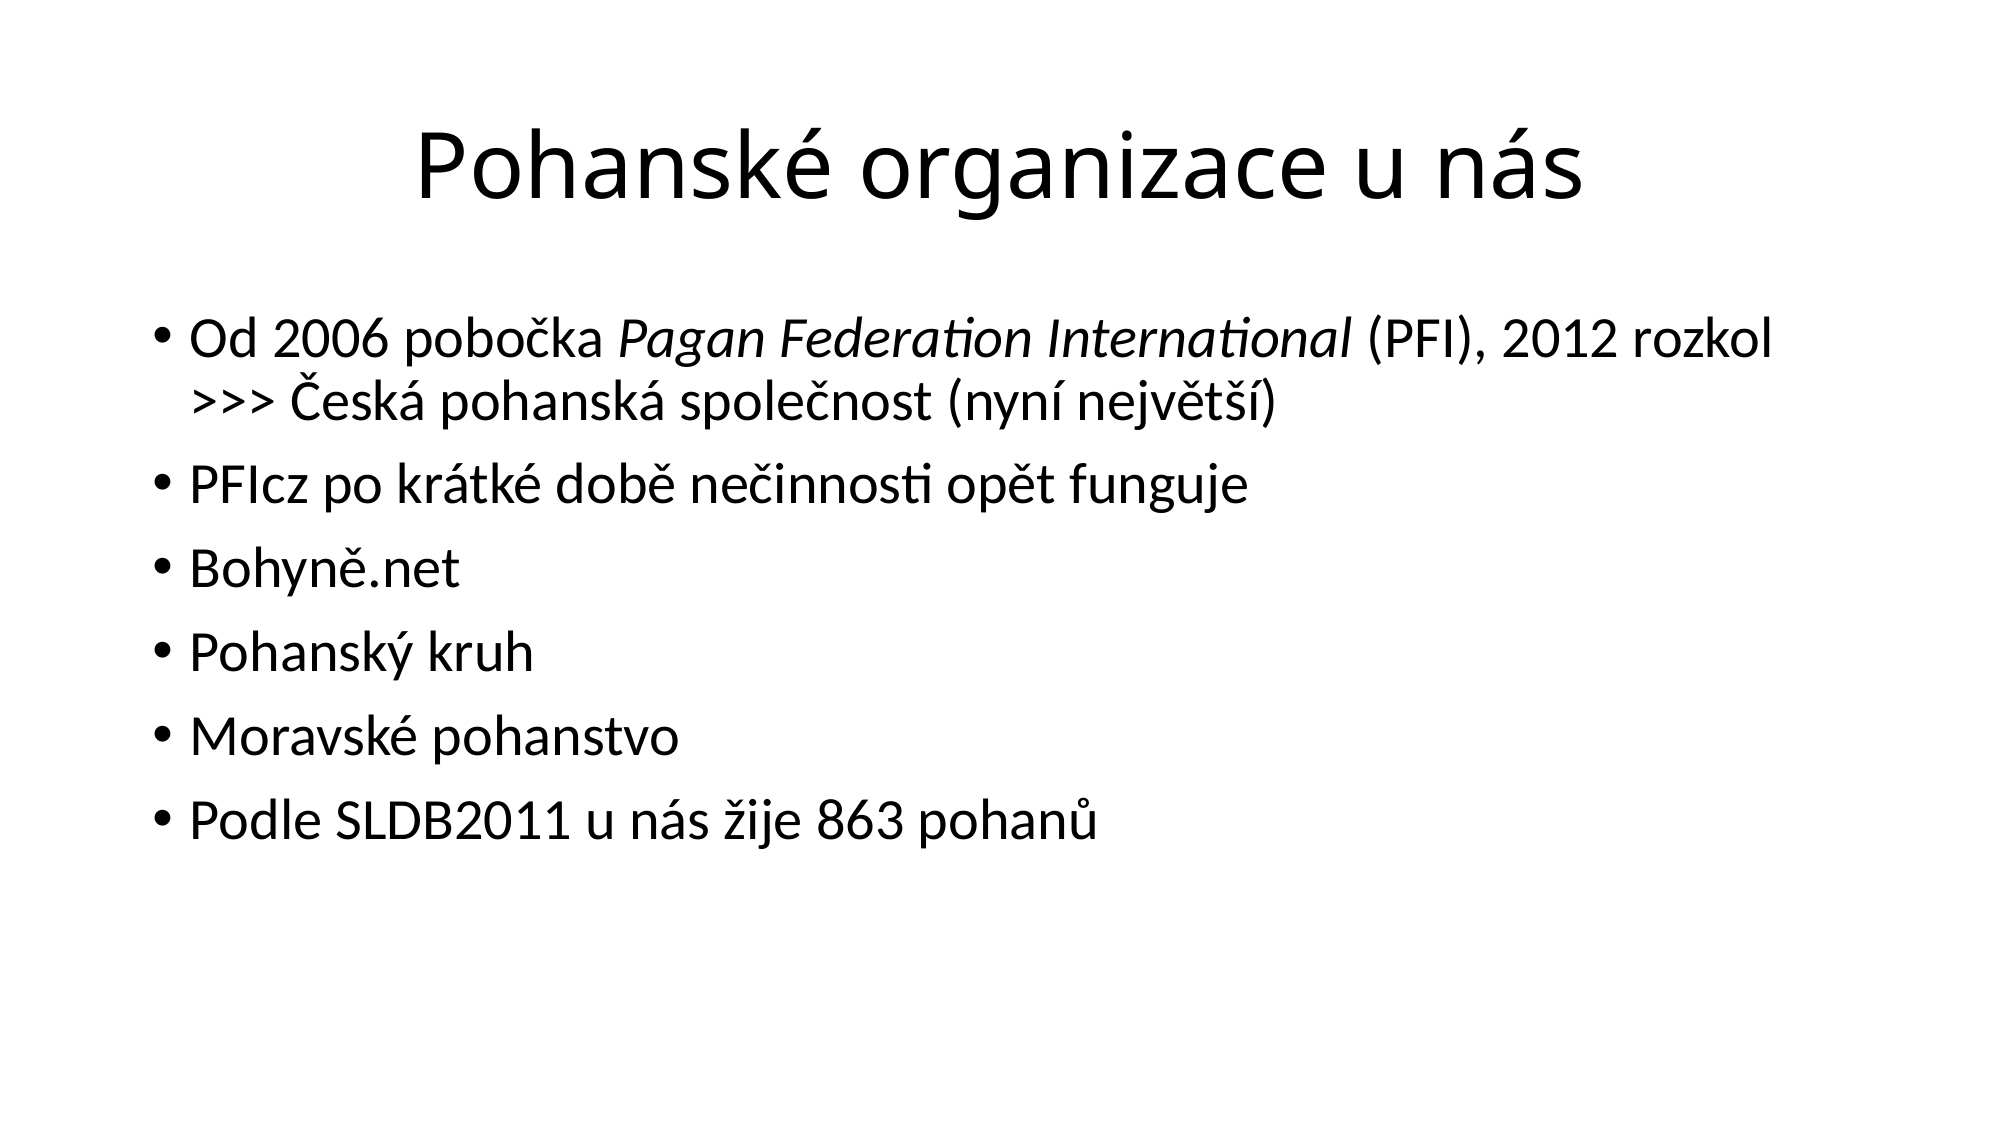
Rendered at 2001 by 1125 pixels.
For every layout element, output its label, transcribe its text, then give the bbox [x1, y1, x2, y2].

list Od 2006 pobočka Pagan Federation International (PFI), 2012 rozkol >>> Česká pohanská společnost (nyní největší) PFIcz po krátké době nečinnosti opět funguje Bohyně.net Pohanský kruh Moravské pohanstvo Podle SLDB2011 u nás žije 863 pohanů [137, 299, 1863, 1014]
title Pohanské organizace u nás [137, 59, 1863, 278]
